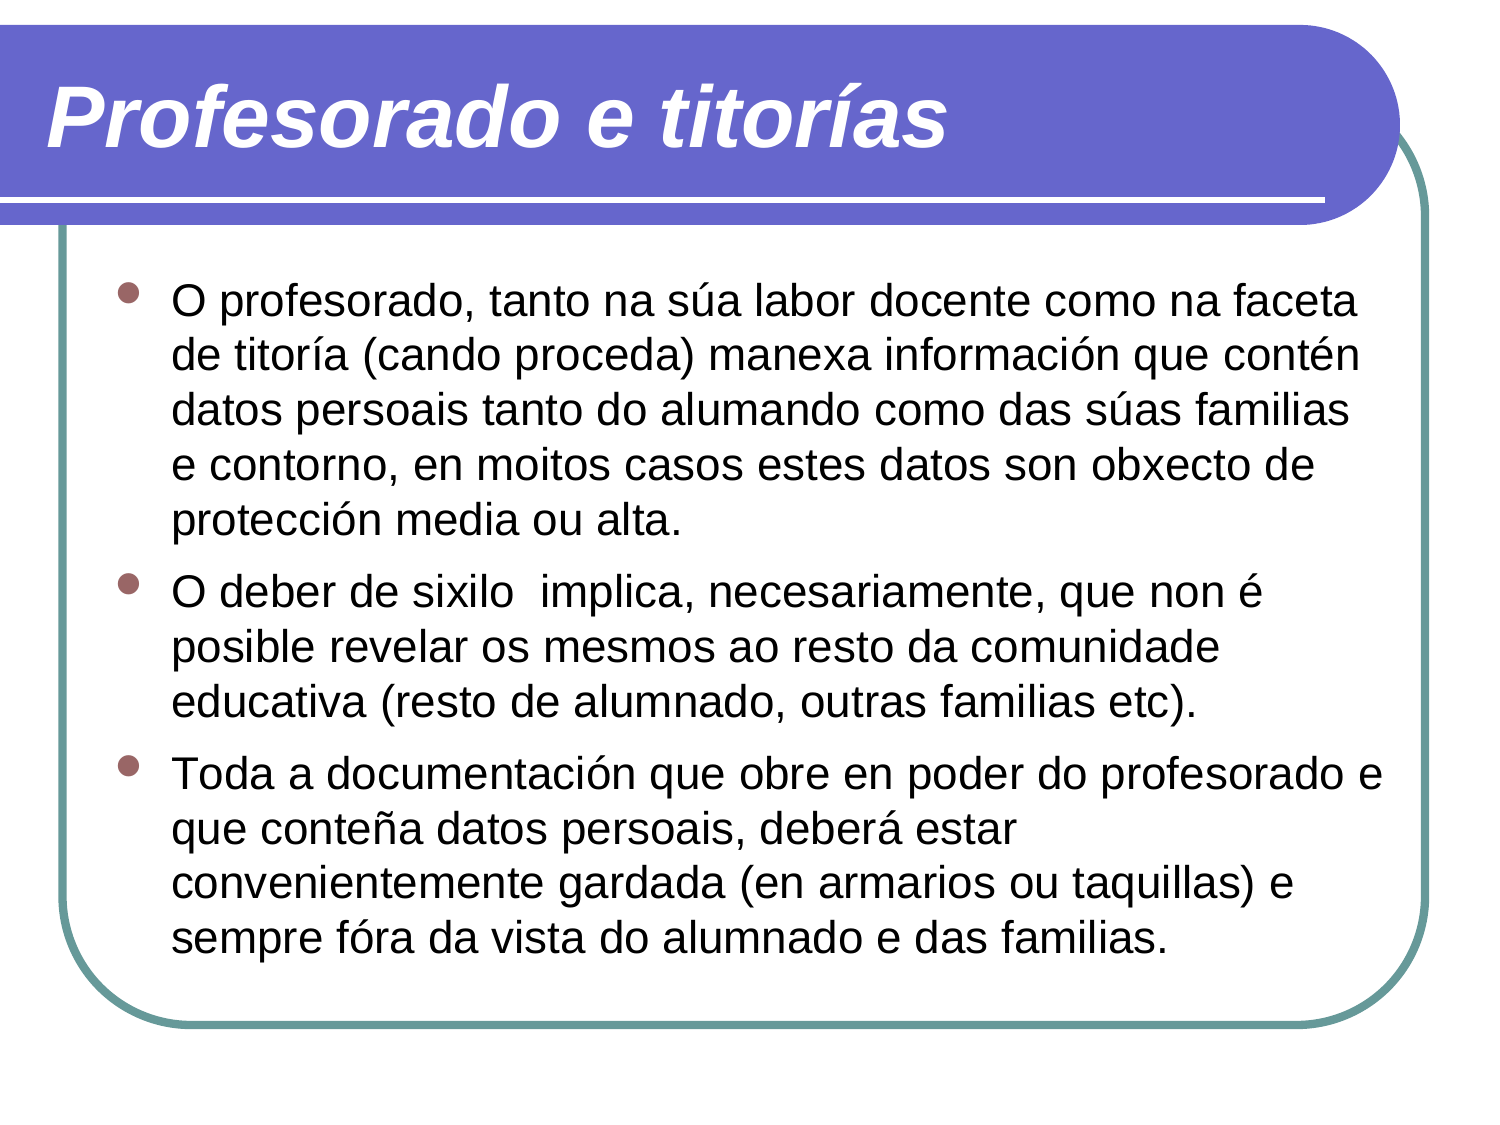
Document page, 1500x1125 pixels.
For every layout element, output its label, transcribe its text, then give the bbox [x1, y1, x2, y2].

title Profesorado e titorías [31, 0, 1347, 226]
list O profesorado, tanto na súa labor docente como na faceta de titoría (cando proceda) manexa información que contén datos persoais tanto do alumando como das súas familias e contorno, en moitos casos estes datos son obxecto de protección media ou alta. O deber de sixilo implica, necesariamente, que non é posible revelar os mesmos ao resto da comunidade educativa (resto de alumnado, outras familias etc). Toda a documentación que obre en poder do profesorado e que conteña datos persoais, deberá estar convenientemente gardada (en armarios ou taquillas) e sempre fóra da vista do alumnado e das familias. [99, 262, 1401, 988]
